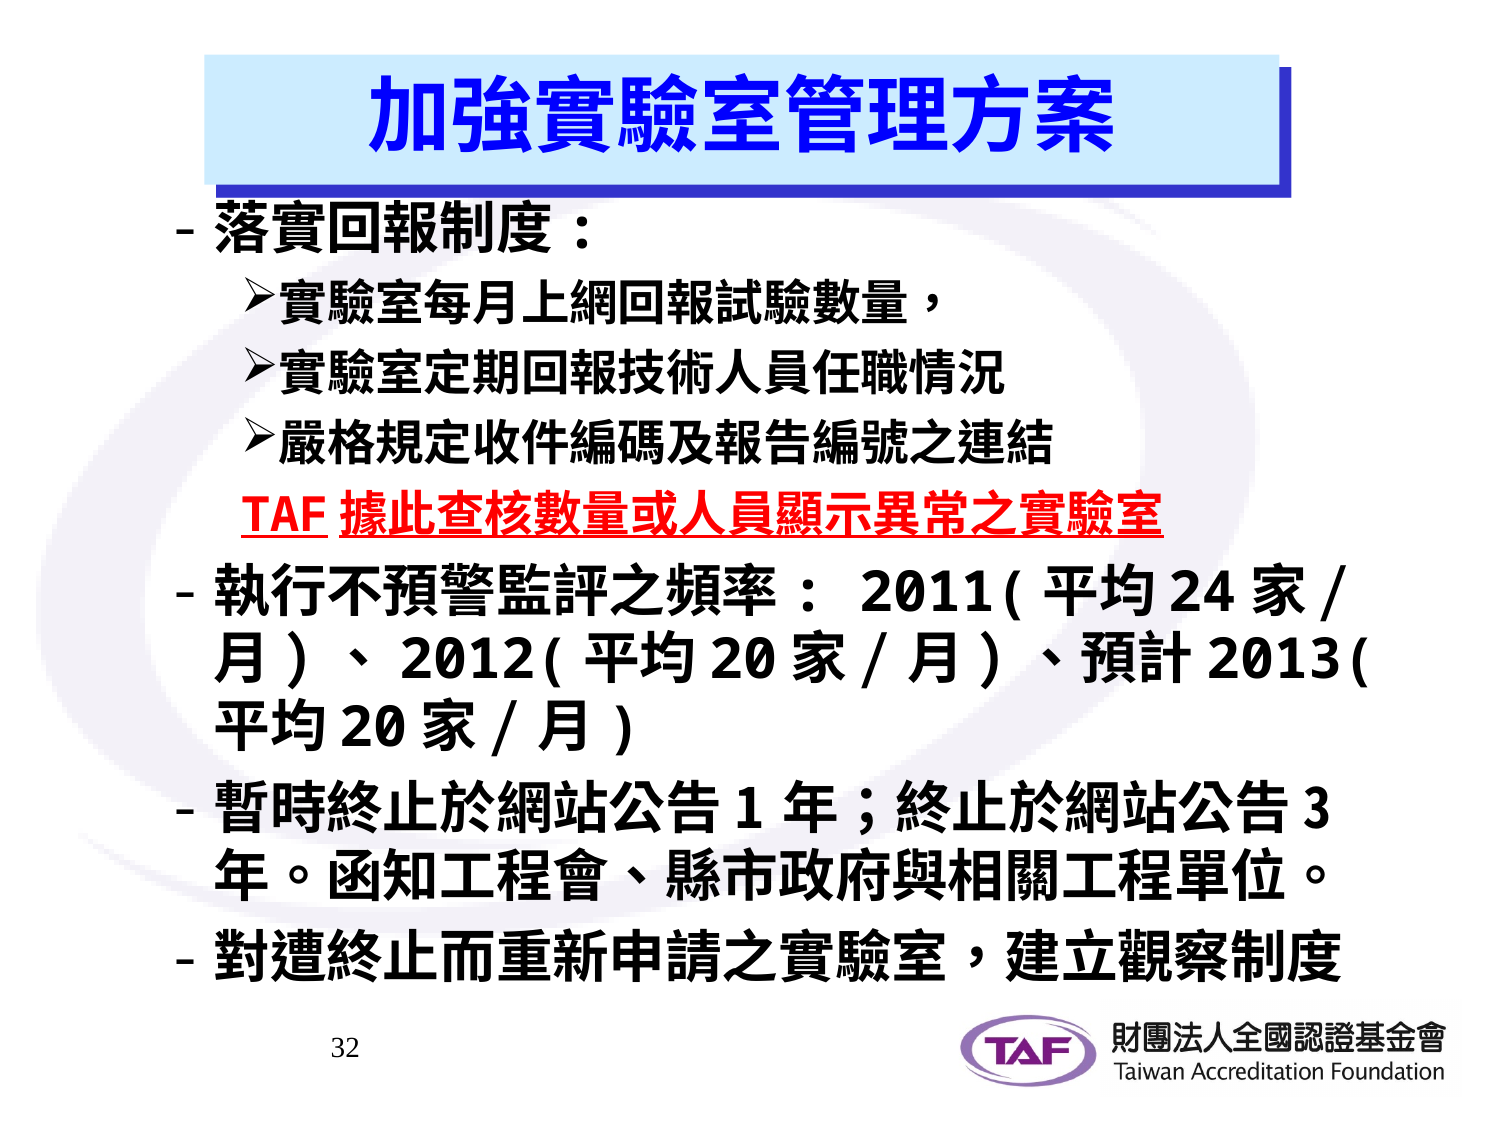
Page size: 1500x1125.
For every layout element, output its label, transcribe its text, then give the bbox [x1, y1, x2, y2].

list 落實回報制度: 實驗室每月上網回報試驗數量， 實驗室定期回報技術人員任職情況 嚴格規定收件編碼及報告編號之連結 TAF據此查核數量或人員顯示異常之實驗室 執行不預警監評之頻率: 2011(平均24家/月)、2012(平均20家/月)、預計2013(平均20家/月) 暫時終止於網站公告1年；終止於網站公告3年。函知工程會、縣市政府與相關工程單位。 對遭終止而重新申請之實驗室，建立觀察制度 [80, 184, 1404, 1000]
text_box 加強實驗室管理方案 [204, 54, 1280, 185]
text_box <編號> [199, 1021, 376, 1125]
picture [937, 999, 1462, 1097]
